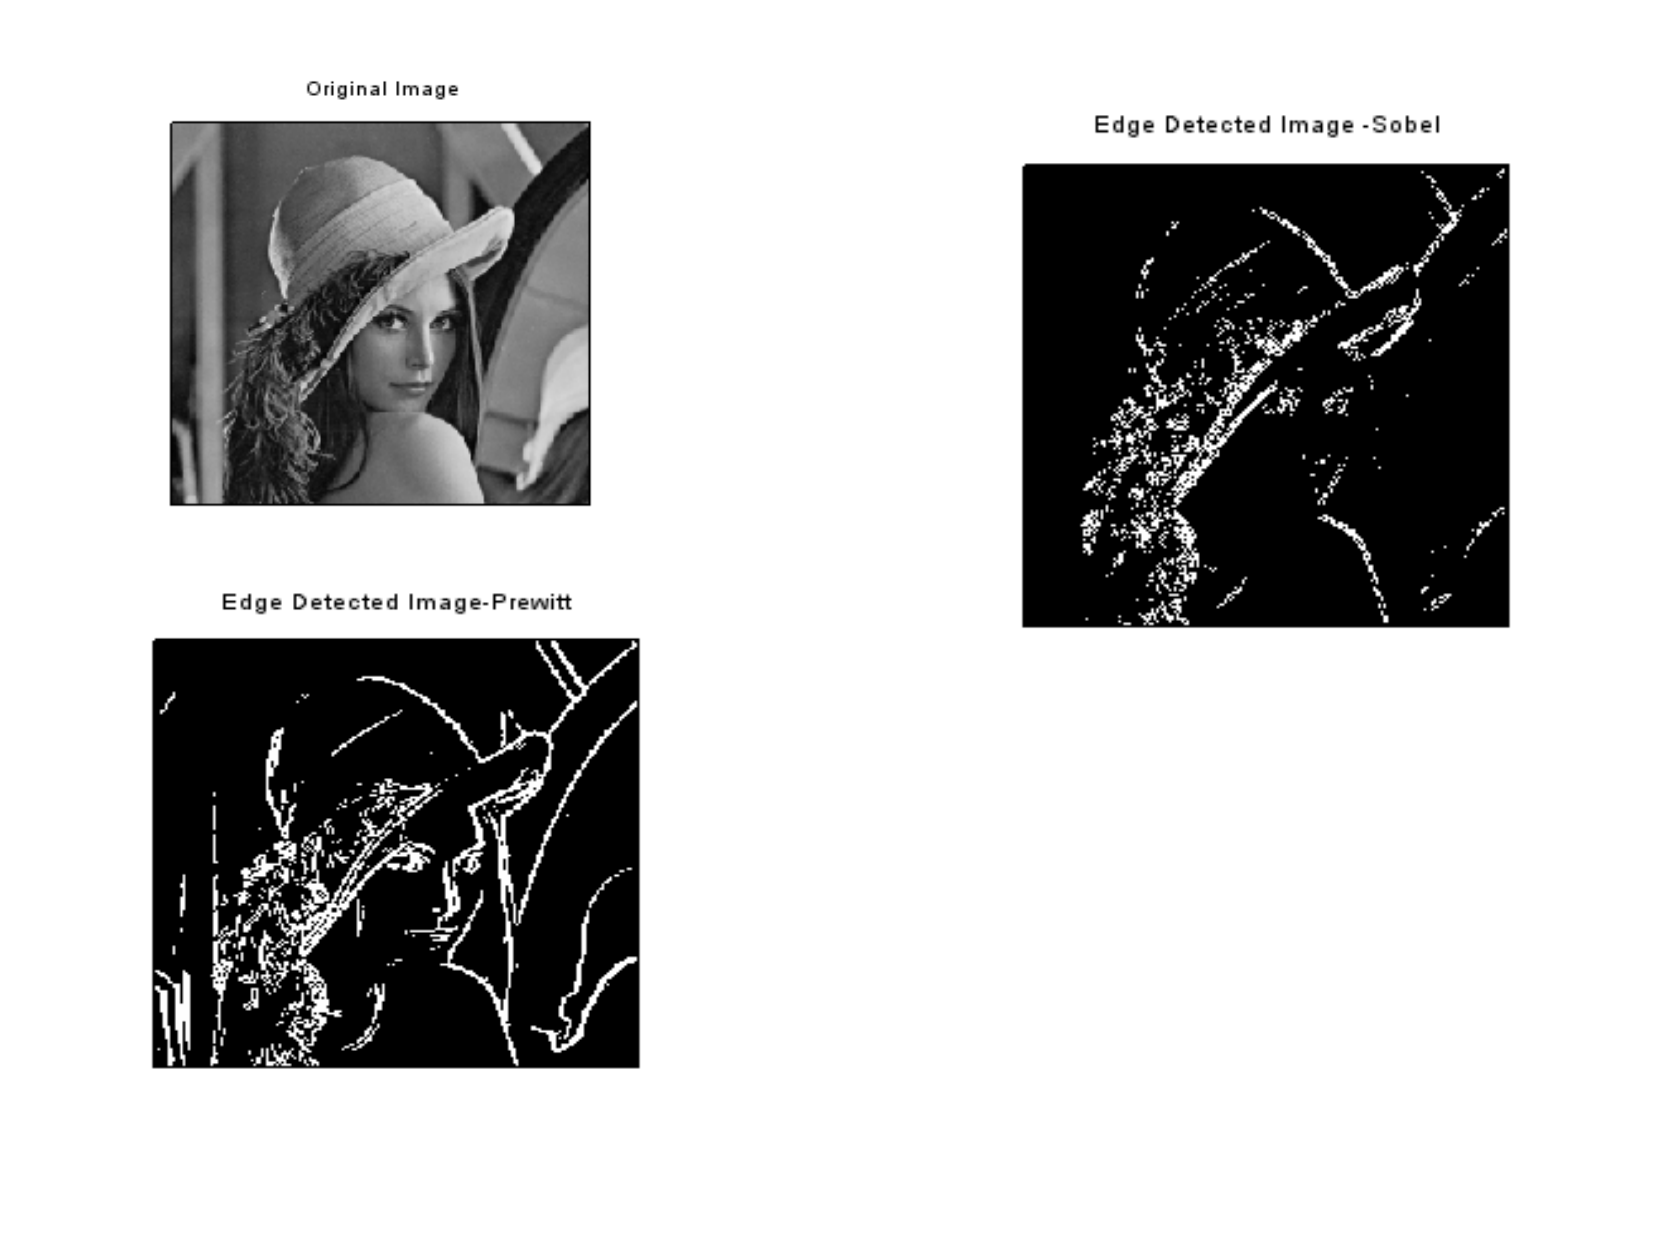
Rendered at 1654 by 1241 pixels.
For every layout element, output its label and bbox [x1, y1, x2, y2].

picture [945, 90, 1591, 706]
picture [75, 60, 721, 1141]
